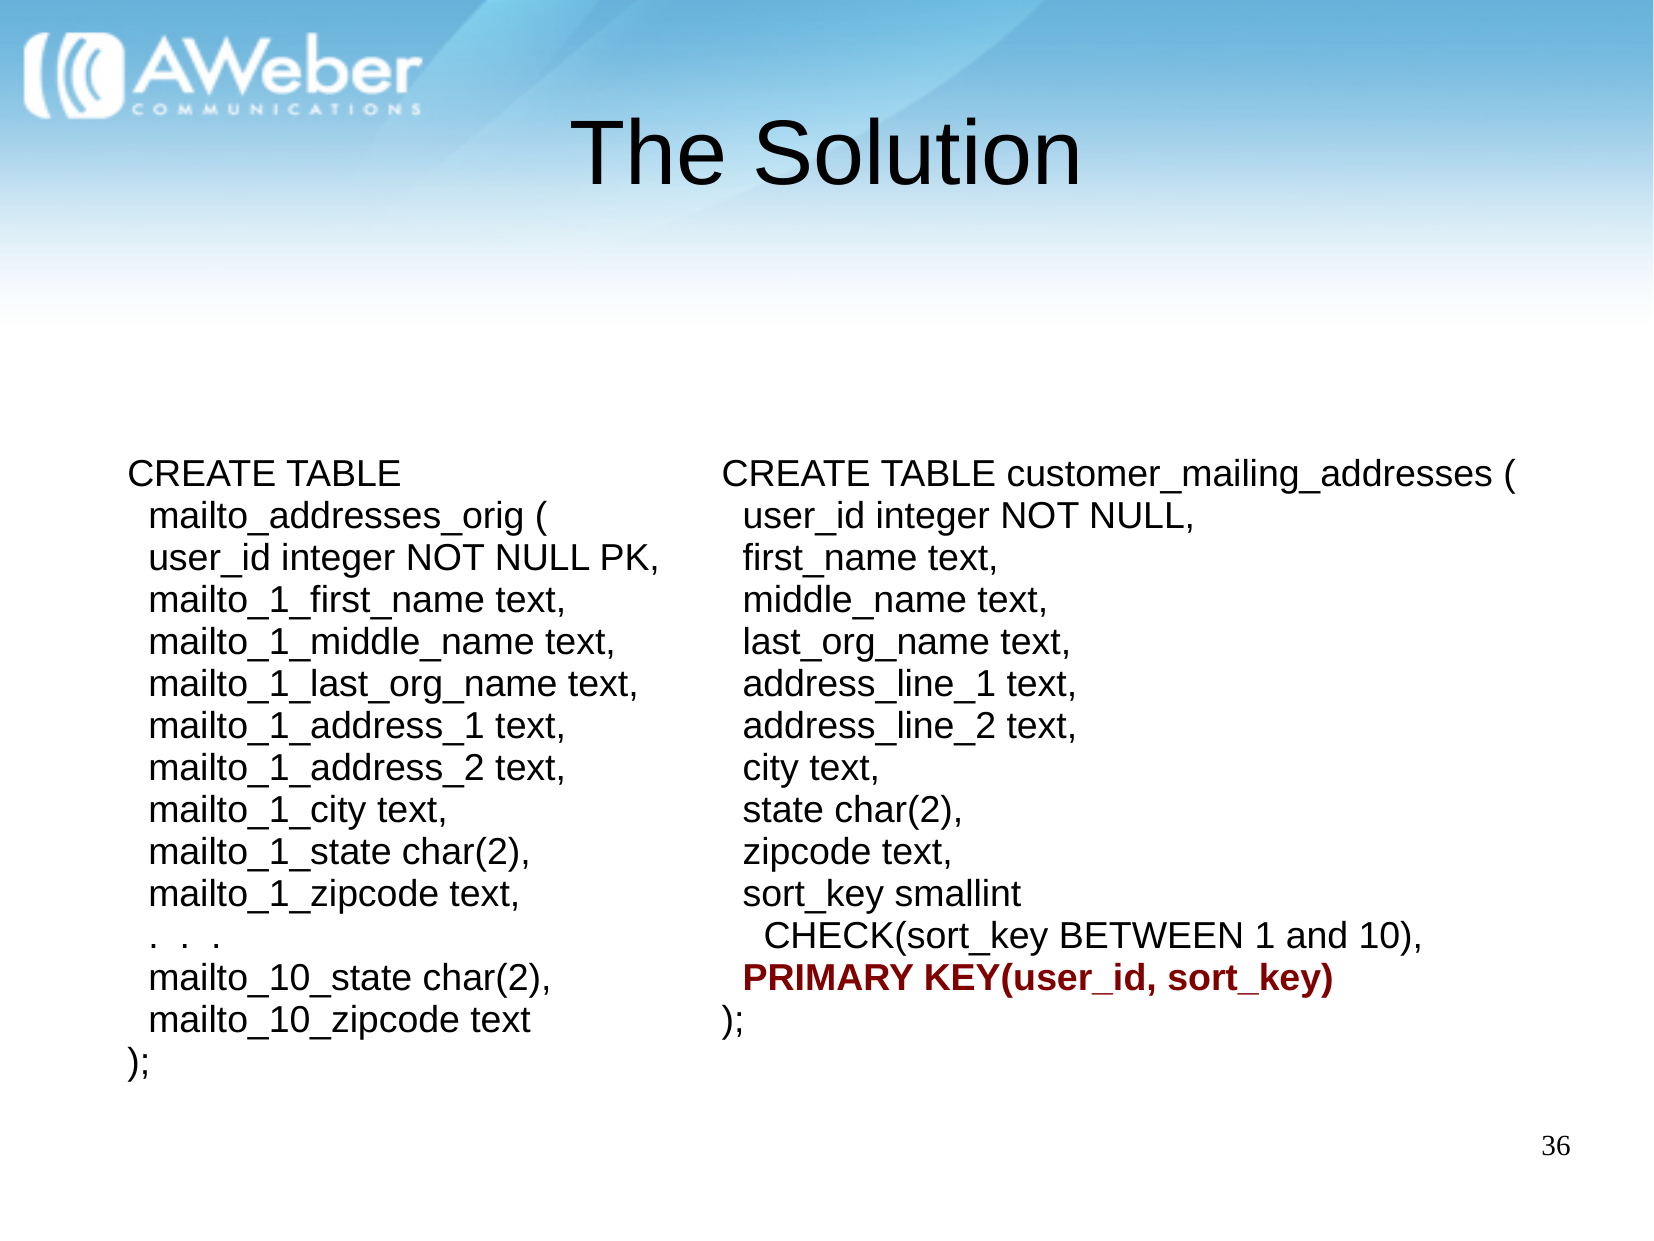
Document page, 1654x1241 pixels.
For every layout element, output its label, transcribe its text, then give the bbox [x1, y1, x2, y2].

title The Solution [82, 49, 1571, 257]
text_box CREATE TABLE mailto_addresses_orig ( user_id integer NOT NULL PK, mailto_1_first_name text, mailto_1_middle_name text, mailto_1_last_org_name text, mailto_1_address_1 text, mailto_1_address_2 text, mailto_1_city text, mailto_1_state char(2), mailto_1_zipcode text, . . . mailto_10_state char(2), mailto_10_zipcode text ); [112, 445, 676, 1090]
picture [0, 0, 1654, 376]
text_box CREATE TABLE customer_mailing_addresses ( user_id integer NOT NULL, first_name text, middle_name text, last_org_name text, address_line_1 text, address_line_2 text, city text, state char(2), zipcode text, sort_key smallint CHECK(sort_key BETWEEN 1 and 10), PRIMARY KEY(user_id, sort_key) ); [706, 445, 1533, 1121]
